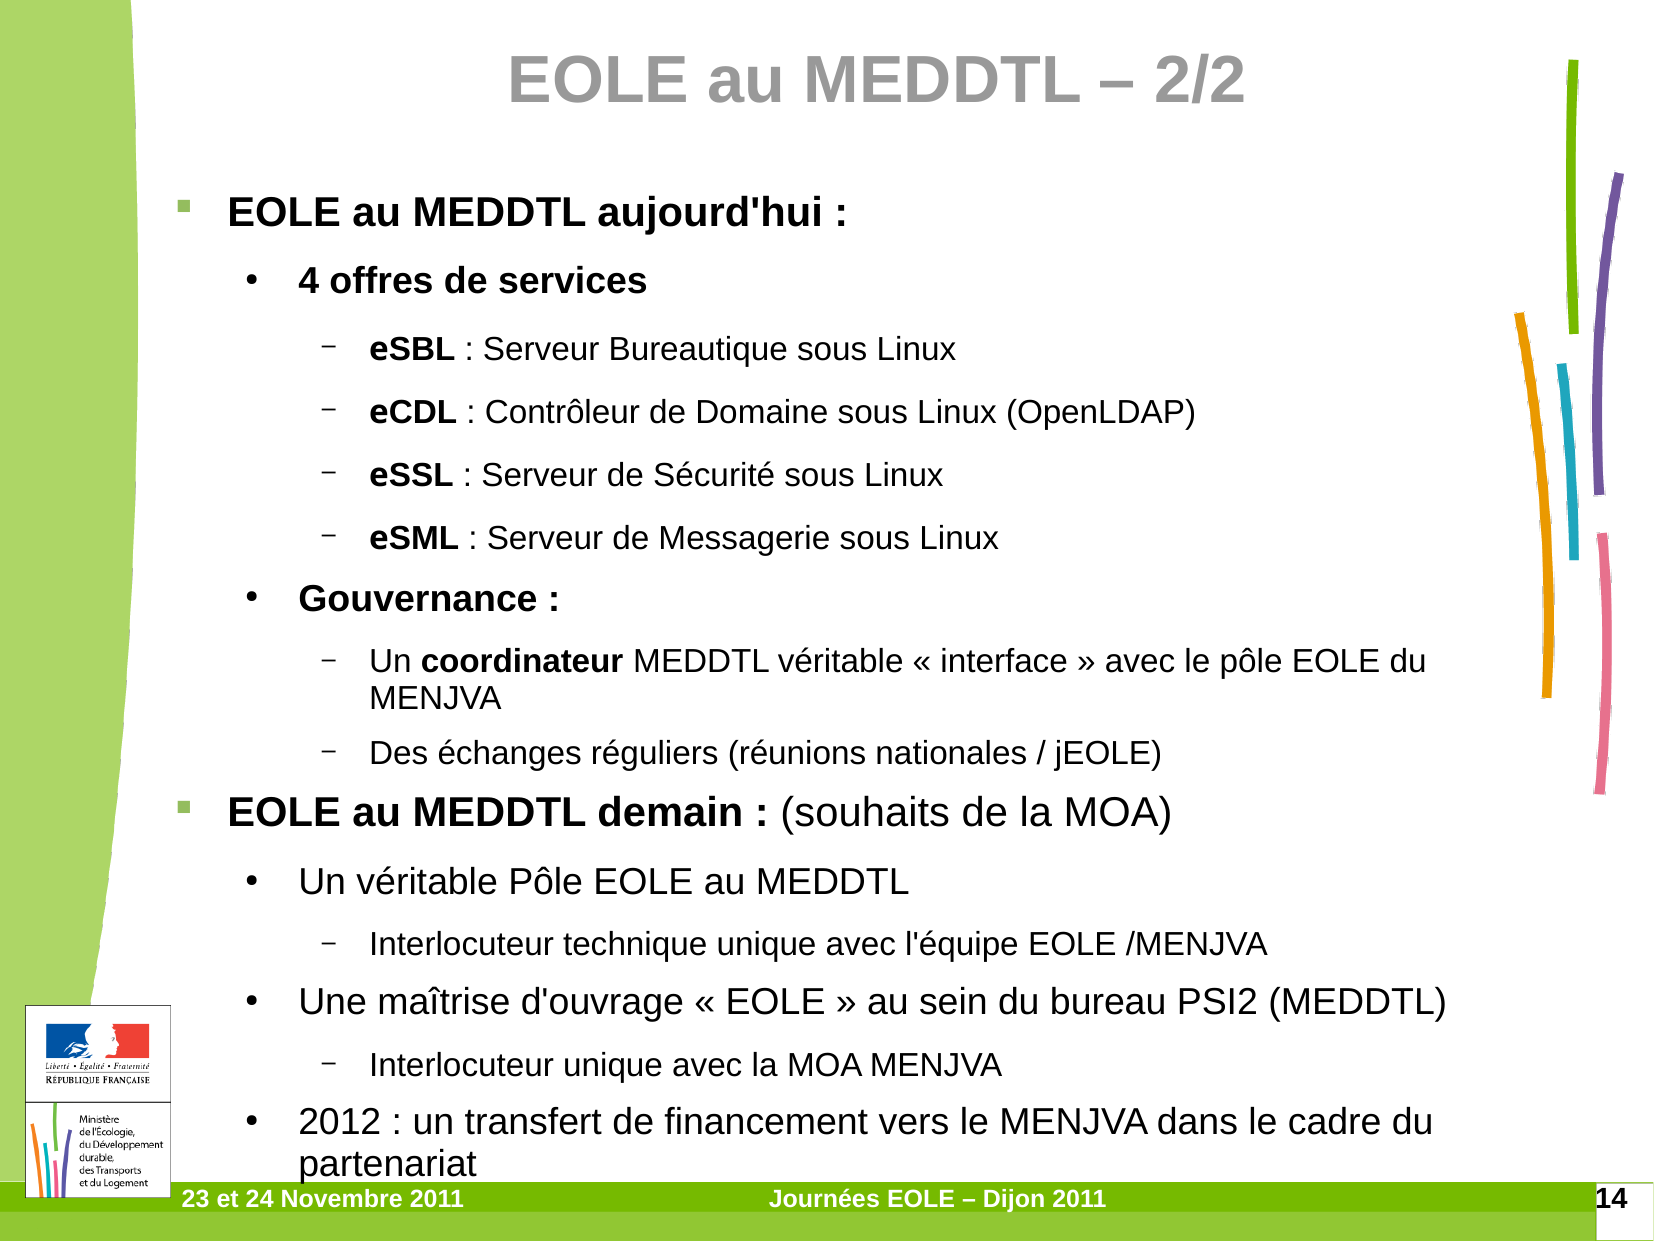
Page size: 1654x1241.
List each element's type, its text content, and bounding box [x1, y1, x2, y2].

list EOLE au MEDDTL aujourd'hui : 4 offres de services eSBL : Serveur Bureautique sous Linux eCDL : Contrôleur de Domaine sous Linux (OpenLDAP) eSSL : Serveur de Sécurité sous Linux eSML : Serveur de Messagerie sous Linux Gouvernance : Un coordinateur MEDDTL véritable « interface » avec le pôle EOLE du MENJVA Des échanges réguliers (réunions nationales / jEOLE) EOLE au MEDDTL demain : (souhaits de la MOA) Un véritable Pôle EOLE au MEDDTL Interlocuteur technique unique avec l'équipe EOLE /MENJVA Une maîtrise d'ouvrage « EOLE » au sein du bureau PSI2 (MEDDTL) Interlocuteur unique avec la MOA MENJVA 2012 : un transfert de financement vers le MENJVA dans le cadre du partenariat [156, 188, 1547, 1175]
title EOLE au MEDDTL – 2/2 [133, 0, 1622, 159]
picture [0, 0, 1654, 1241]
